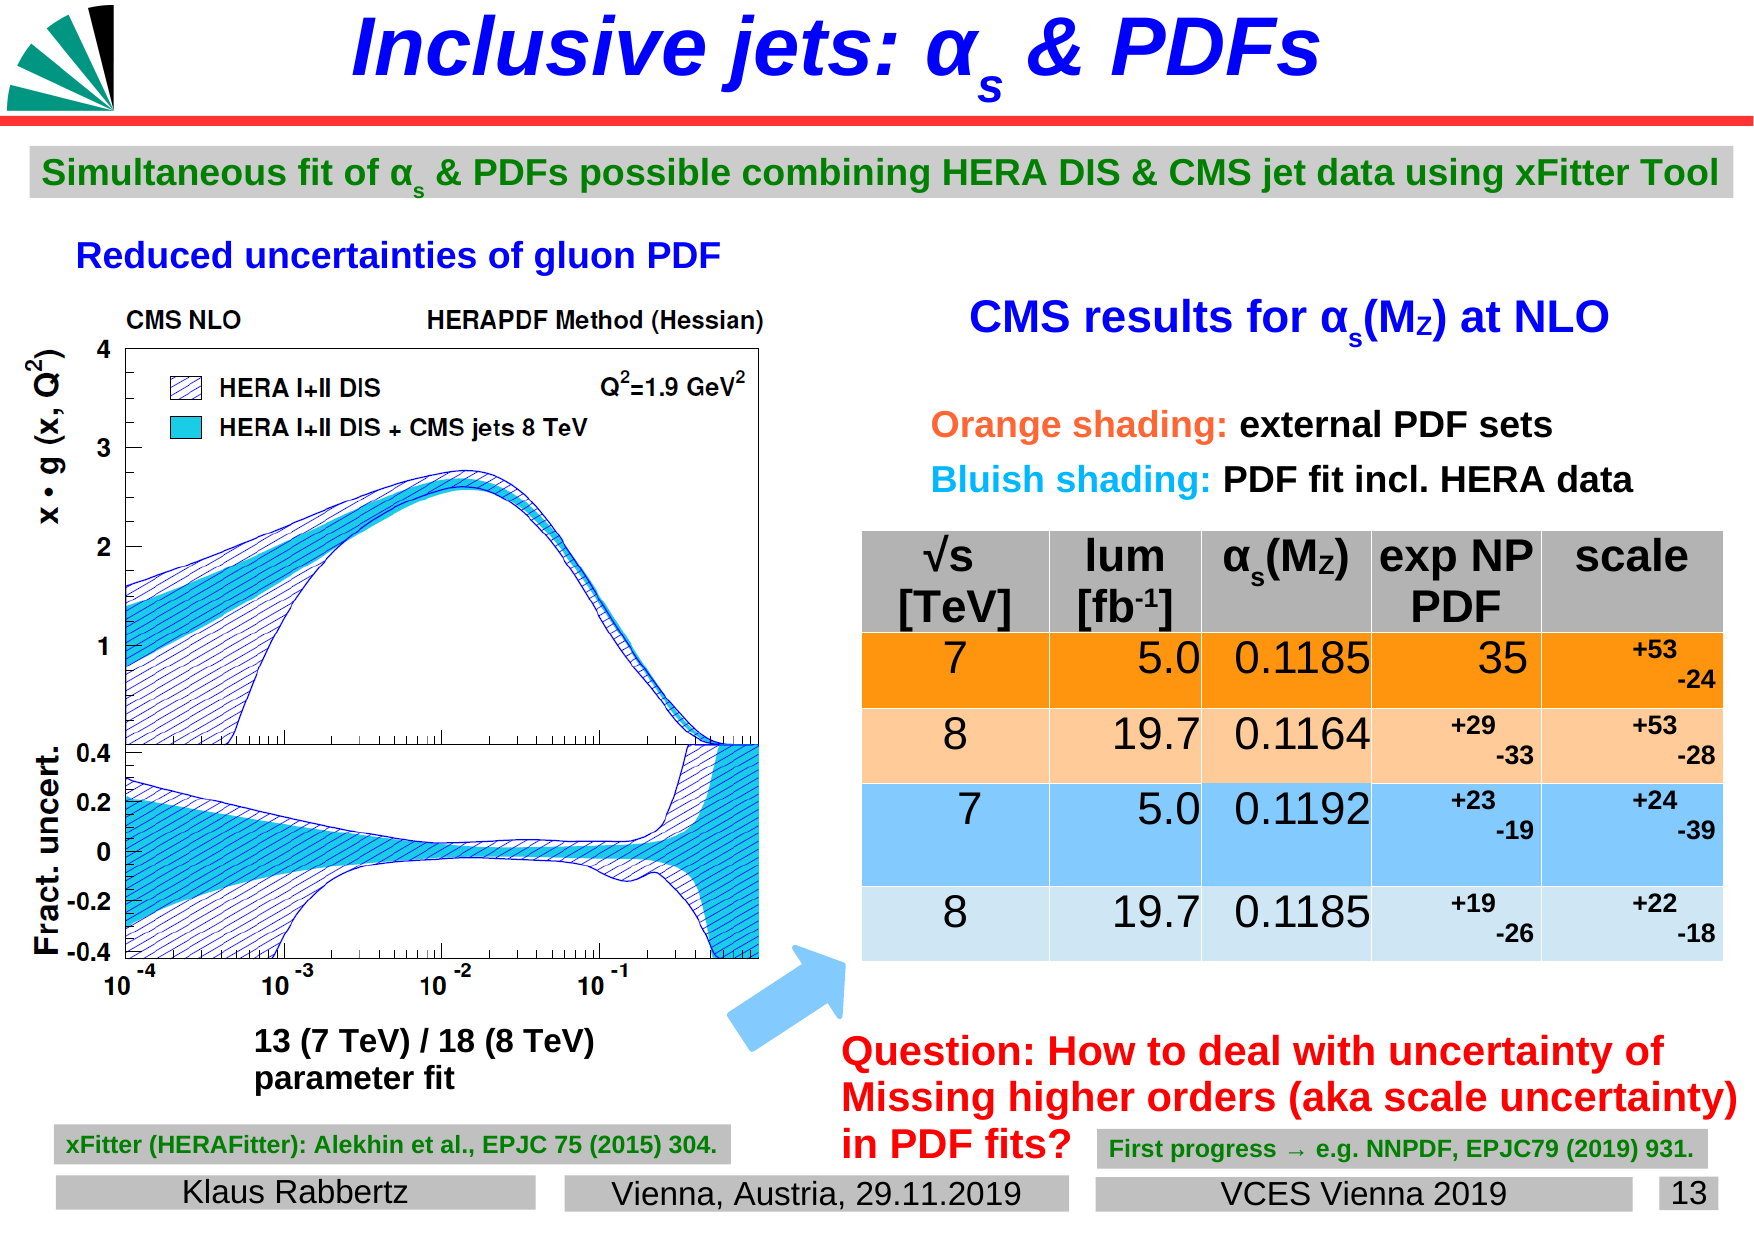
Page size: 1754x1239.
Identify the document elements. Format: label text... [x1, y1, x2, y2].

table_cell +23-19 [1372, 784, 1541, 886]
table_cell +53-24 [1542, 633, 1723, 708]
table_cell 7 [862, 633, 1049, 708]
table_cell +24-39 [1542, 784, 1723, 886]
table_cell +19-26 [1372, 887, 1541, 961]
picture [20, 301, 768, 1032]
table_cell 5.0 [1050, 784, 1201, 886]
table_header scale [1542, 531, 1723, 632]
text_box 13 (7 TeV) / 18 (8 TeV) parameter fit [242, 1016, 613, 1101]
text_box Reduced uncertainties of gluon PDF [63, 229, 749, 288]
table_cell 7 [862, 784, 1049, 886]
table_cell 0.1185 [1202, 886, 1371, 961]
text_box xFitter (HERAFitter): Alekhin et al., EPJC 75 (2015) 304. [53, 1124, 731, 1165]
table_cell +22-18 [1542, 887, 1723, 961]
table_cell 0.1185 [1202, 633, 1371, 708]
table_cell 0.1164 [1202, 709, 1371, 783]
table_cell +29-33 [1372, 709, 1541, 783]
text_box Simultaneous fit of αs & PDFs possible combining HERA DIS & CMS jet data using xFitter Tool [29, 145, 1734, 198]
table_cell 0.1192 [1202, 783, 1371, 886]
text_box Orange shading: external PDF sets Bluish shading: PDF fit incl. HERA data [918, 398, 1652, 497]
table_cell 19.7 [1050, 887, 1201, 961]
text_box CMS results for αs(MZ) at NLO [957, 285, 1629, 357]
table_cell 8 [862, 709, 1049, 783]
text_box First progress → e.g. NNPDF, EPJC79 (2019) 931. [1097, 1128, 1708, 1169]
table_header √s [TeV] [862, 531, 1049, 632]
table_cell 8 [862, 887, 1049, 961]
table_header αs(MZ) [1202, 531, 1371, 632]
text_box [729, 947, 843, 1049]
picture [7, 5, 114, 112]
table_cell 35 [1372, 633, 1541, 708]
title Inclusive jets: αs & PDFs [129, 0, 1545, 114]
table_cell 19.7 [1050, 709, 1201, 783]
table_cell 5.0 [1050, 633, 1201, 708]
text_box Question: How to deal with uncertainty of Missing higher orders (aka scale uncertainty) in PDF fits? [829, 1021, 1754, 1173]
table_header lum [fb-1] [1050, 531, 1201, 632]
table_cell +53-28 [1542, 709, 1723, 783]
table_header exp NP PDF [1372, 531, 1541, 632]
